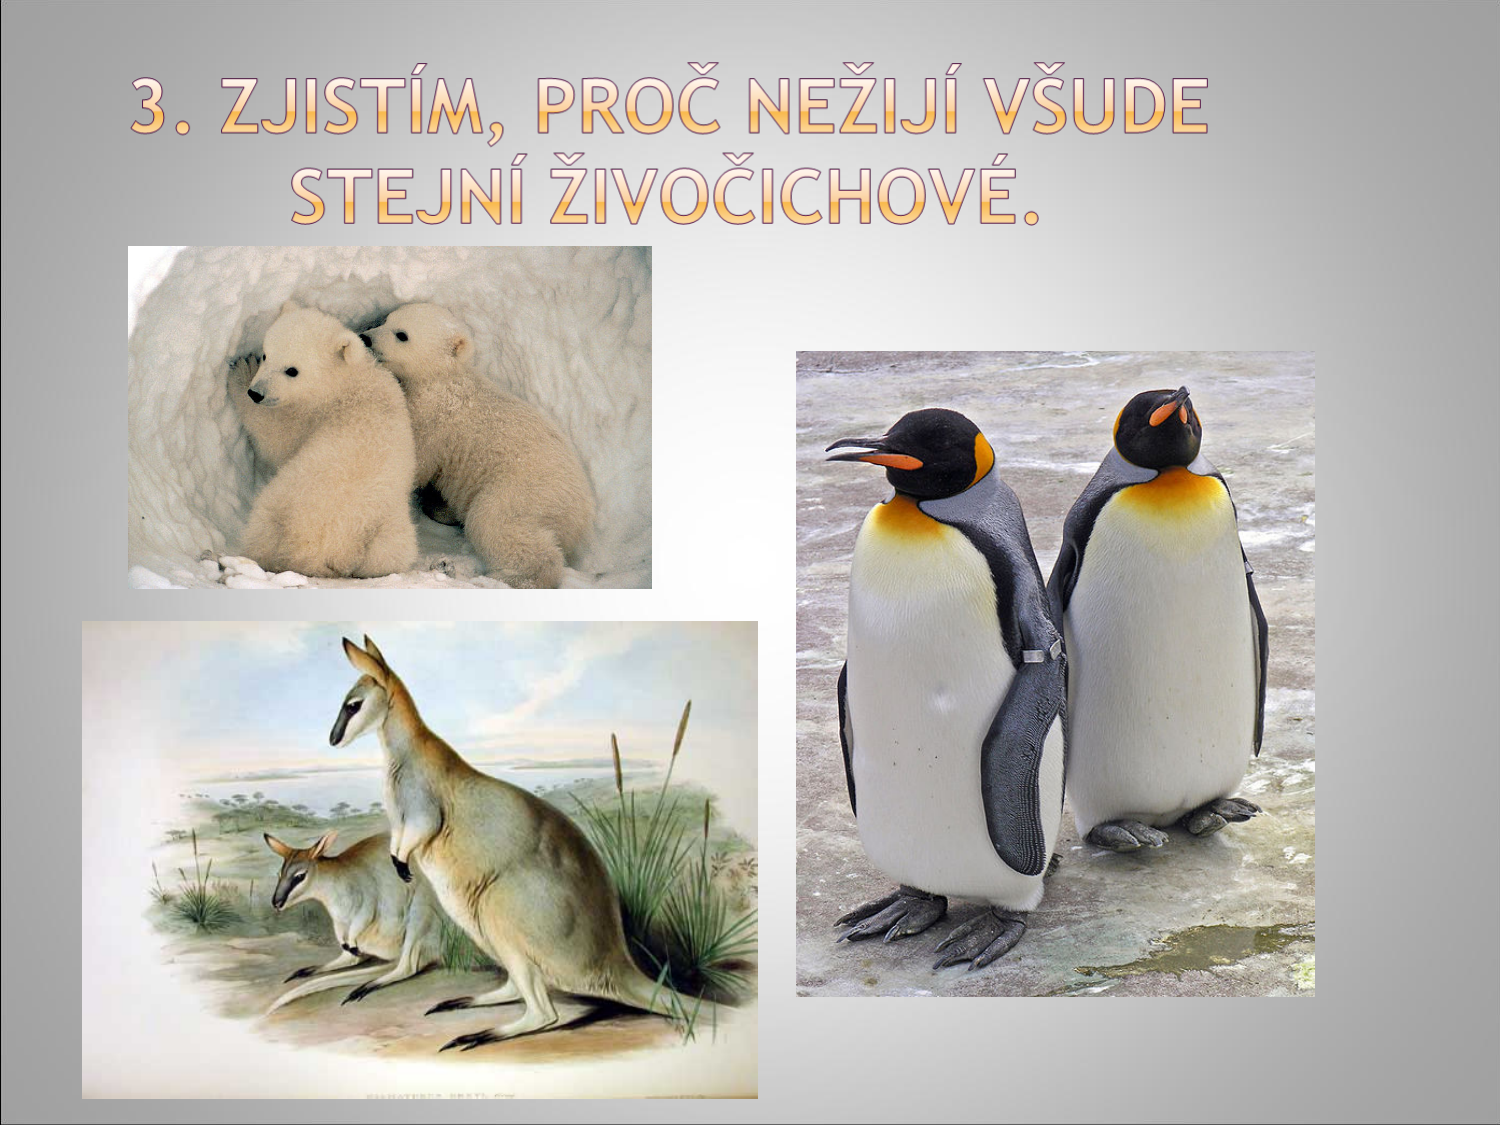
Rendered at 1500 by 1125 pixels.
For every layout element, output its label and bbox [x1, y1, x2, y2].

text_box [128, 246, 652, 589]
picture [0, 0, 1500, 1125]
text_box [73, 37, 1279, 241]
